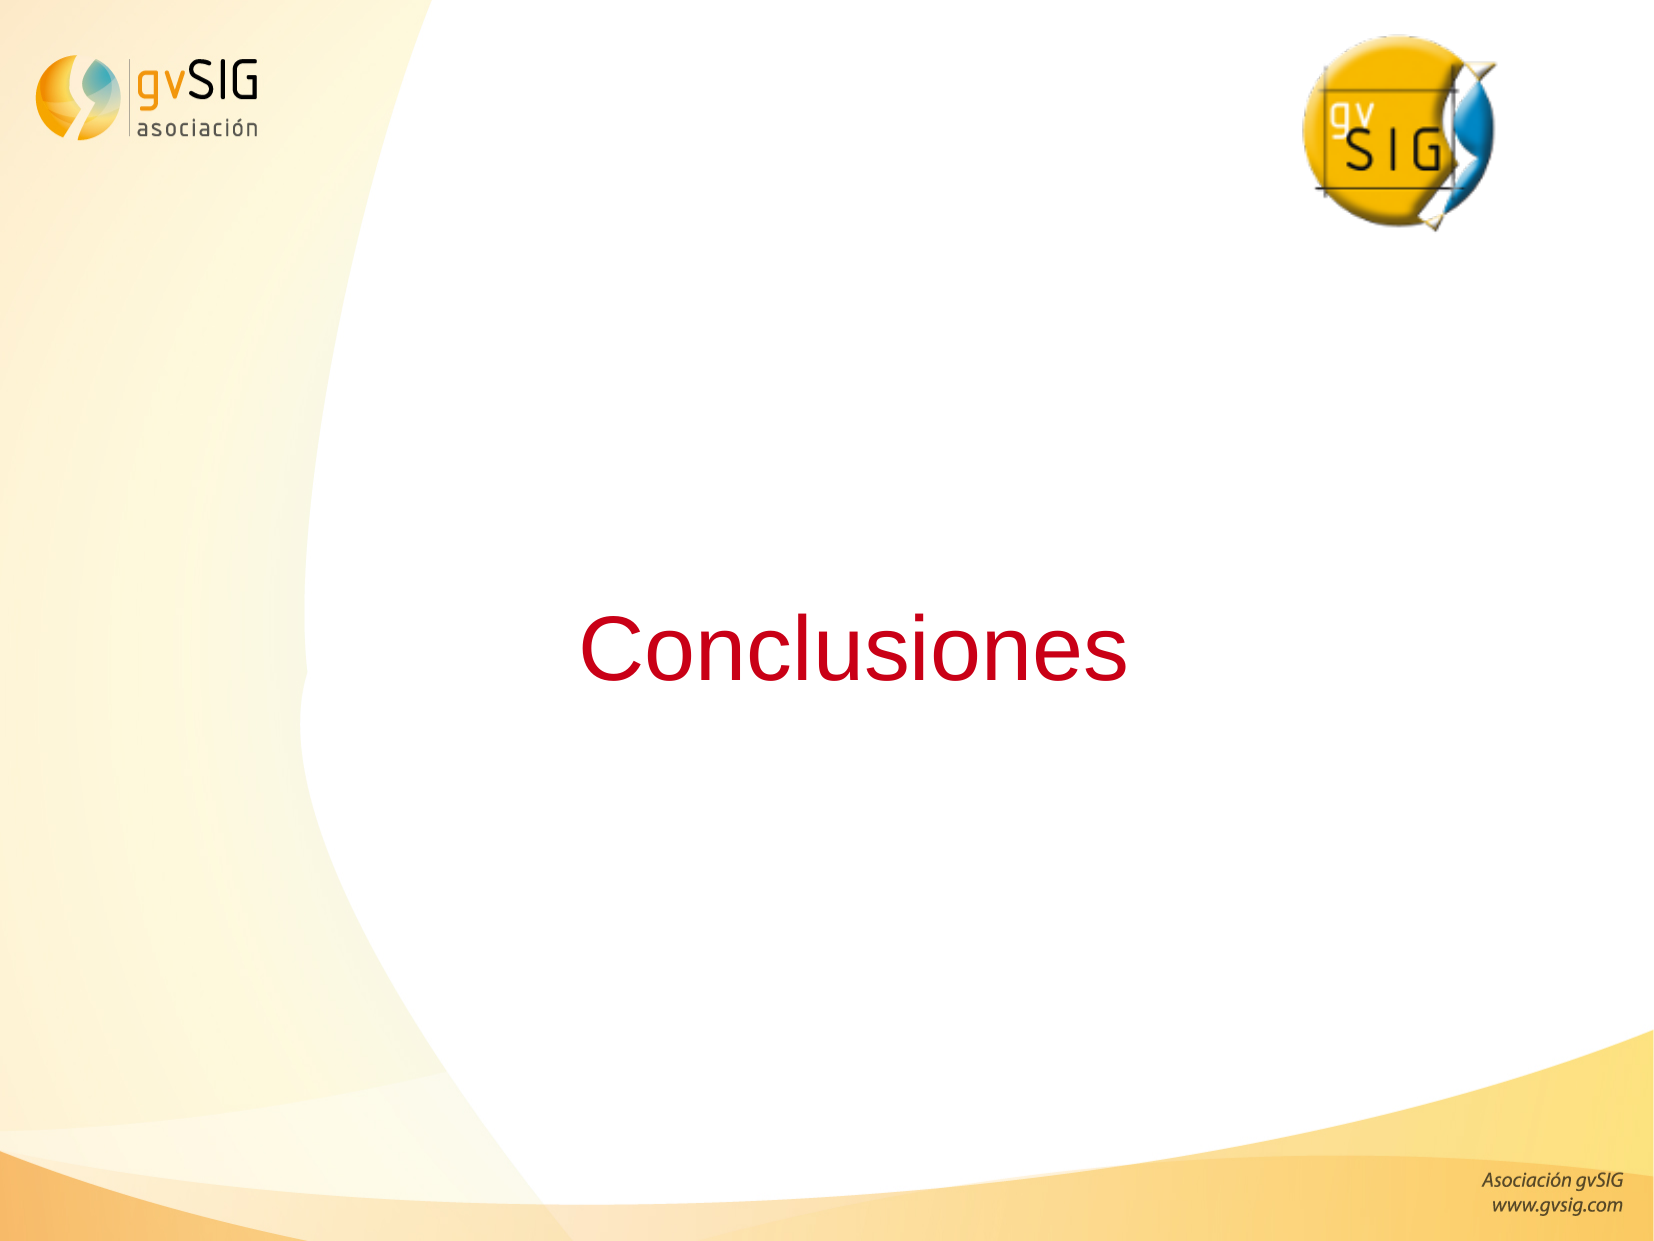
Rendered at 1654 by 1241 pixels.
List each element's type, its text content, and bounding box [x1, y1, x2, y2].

picture [0, 0, 1654, 1241]
text_box Conclusiones [88, 590, 1595, 708]
